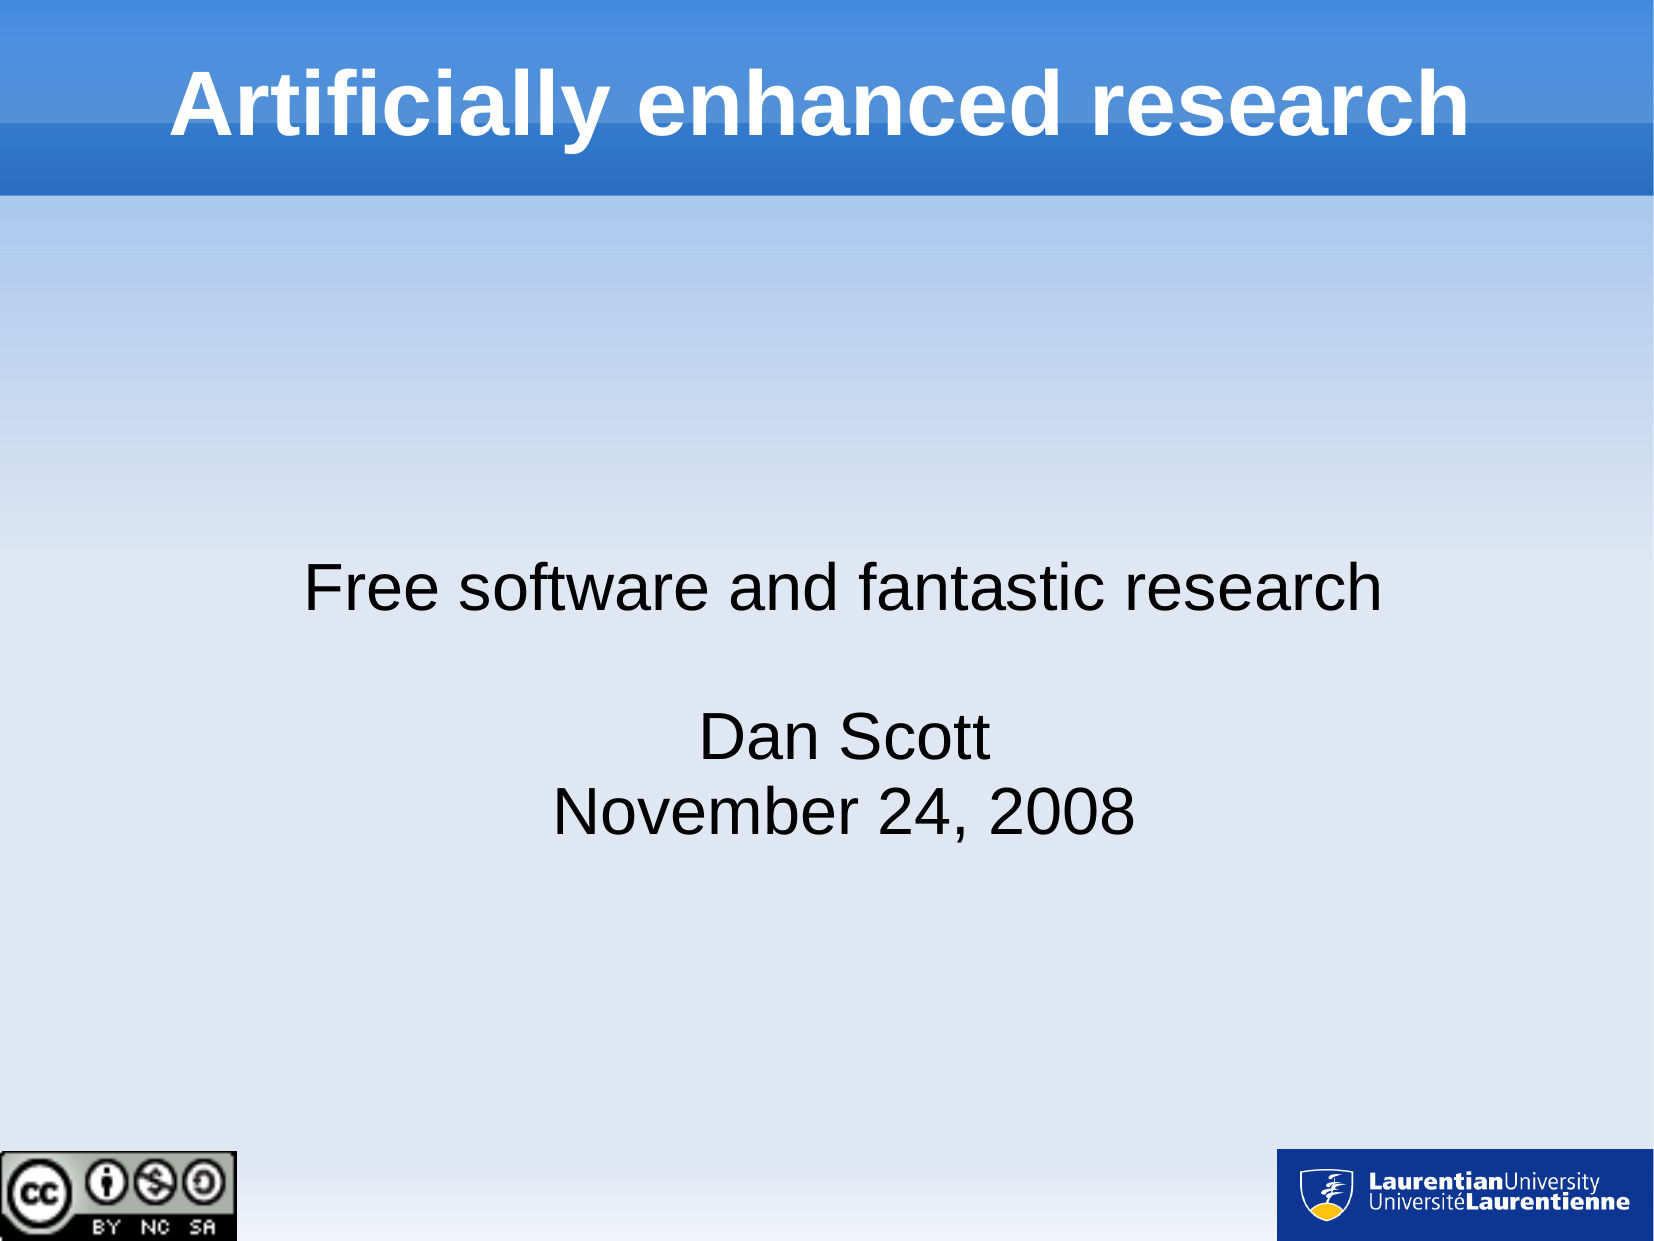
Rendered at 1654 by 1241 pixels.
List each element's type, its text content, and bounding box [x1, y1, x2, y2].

picture [0, 0, 1654, 1241]
title Artificially enhanced research [76, 0, 1565, 208]
subtitle Free software and fantastic research Dan Scott November 24, 2008 [82, 290, 1571, 1109]
